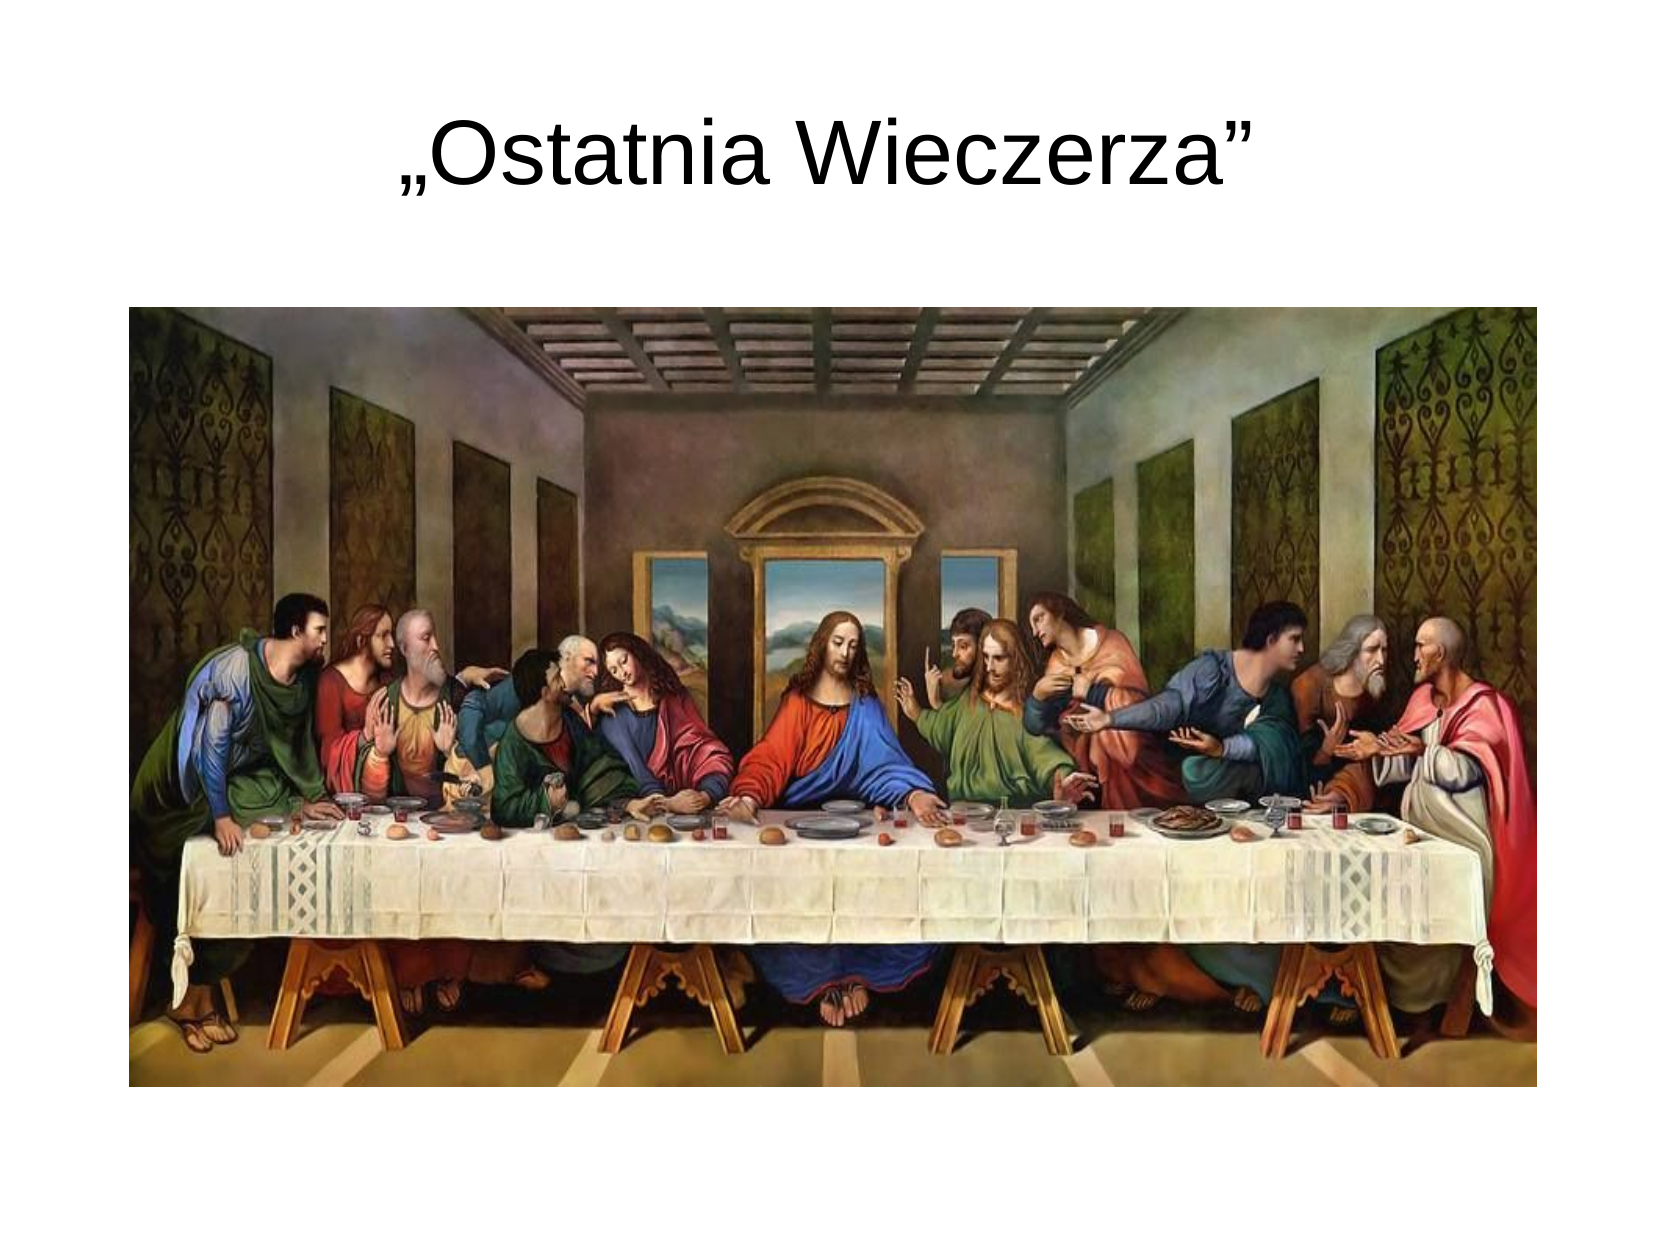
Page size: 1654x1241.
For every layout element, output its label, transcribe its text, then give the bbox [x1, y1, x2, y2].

title „Ostatnia Wieczerza” [82, 49, 1571, 257]
picture [129, 307, 1537, 1087]
